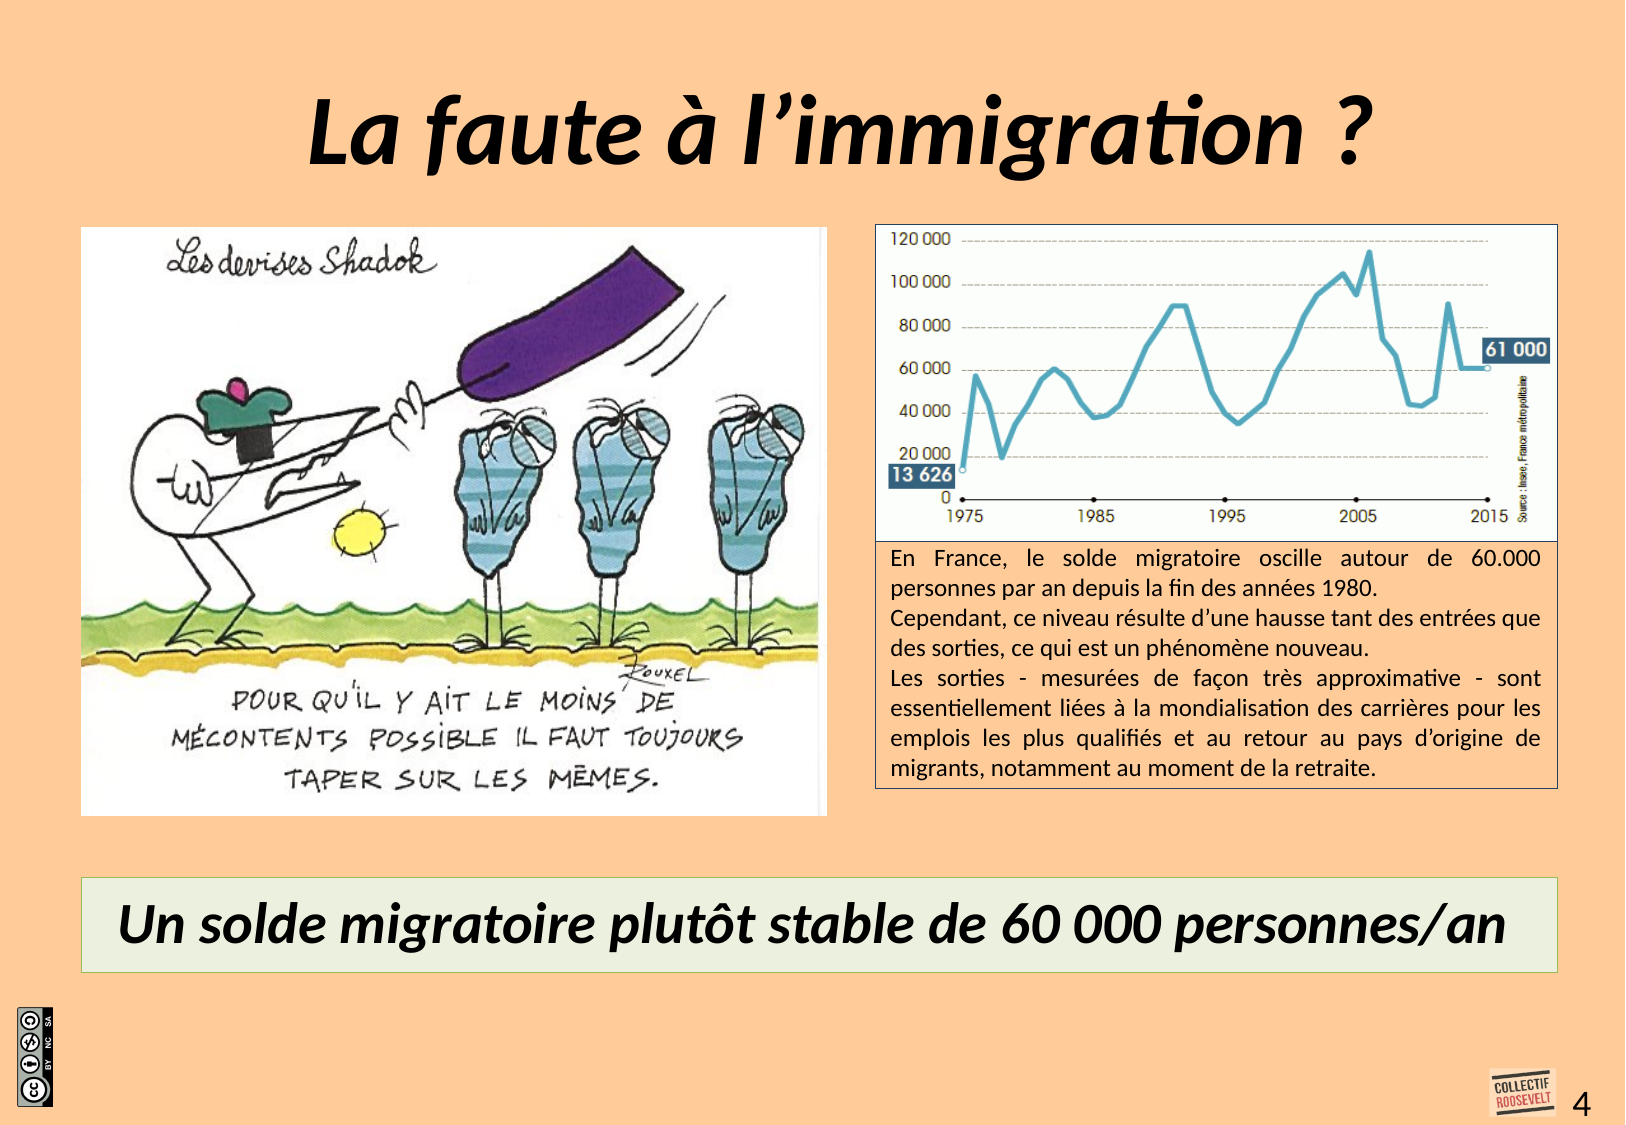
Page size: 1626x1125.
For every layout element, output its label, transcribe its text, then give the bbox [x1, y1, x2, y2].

picture [875, 224, 1558, 542]
text_box En France, le solde migratoire oscille autour de 60.000 personnes par an depuis la fin des années 1980. Cependant, ce niveau résulte d’une hausse tant des entrées que des sorties, ce qui est un phénomène nouveau. Les sorties - mesurées de façon très approximative - sont essentiellement liées à la mondialisation des carrières pour les emplois les plus qualifiés et au retour au pays d’origine de migrants, notamment au moment de la retraite. [875, 542, 1558, 789]
picture [81, 227, 827, 816]
picture [18, 1008, 53, 1107]
text_box Un solde migratoire plutôt stable de 60 000 personnes/an [81, 877, 1558, 973]
picture [1489, 1068, 1557, 1117]
title La faute à l’immigration ? [168, 57, 1516, 142]
slide_number <numéro> [1557, 1071, 1626, 1125]
